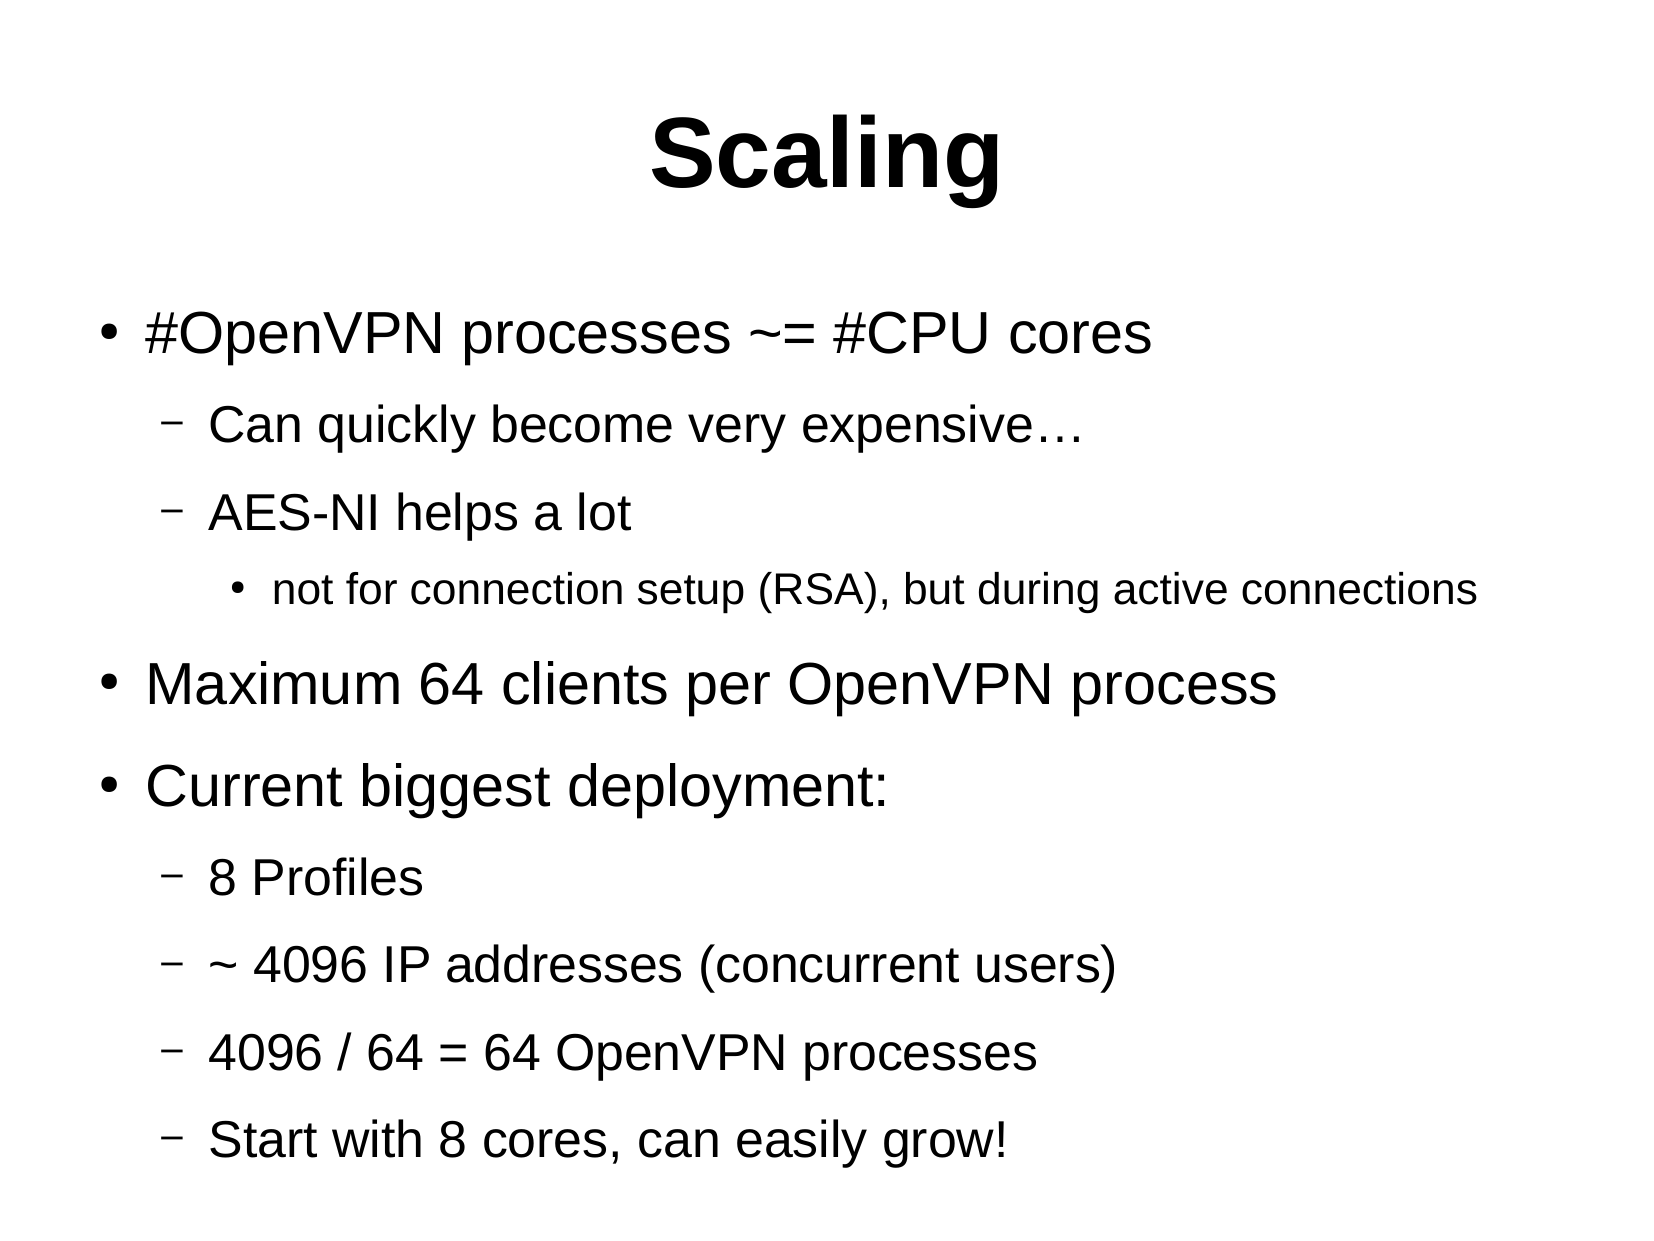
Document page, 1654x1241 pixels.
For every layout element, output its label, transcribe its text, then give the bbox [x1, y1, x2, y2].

title Scaling [82, 49, 1571, 257]
list #OpenVPN processes ~= #CPU cores Can quickly become very expensive… AES-NI helps a lot not for connection setup (RSA), but during active connections Maximum 64 clients per OpenVPN process Current biggest deployment: 8 Profiles ~ 4096 IP addresses (concurrent users) 4096 / 64 = 64 OpenVPN processes Start with 8 cores, can easily grow! [82, 290, 1571, 1171]
